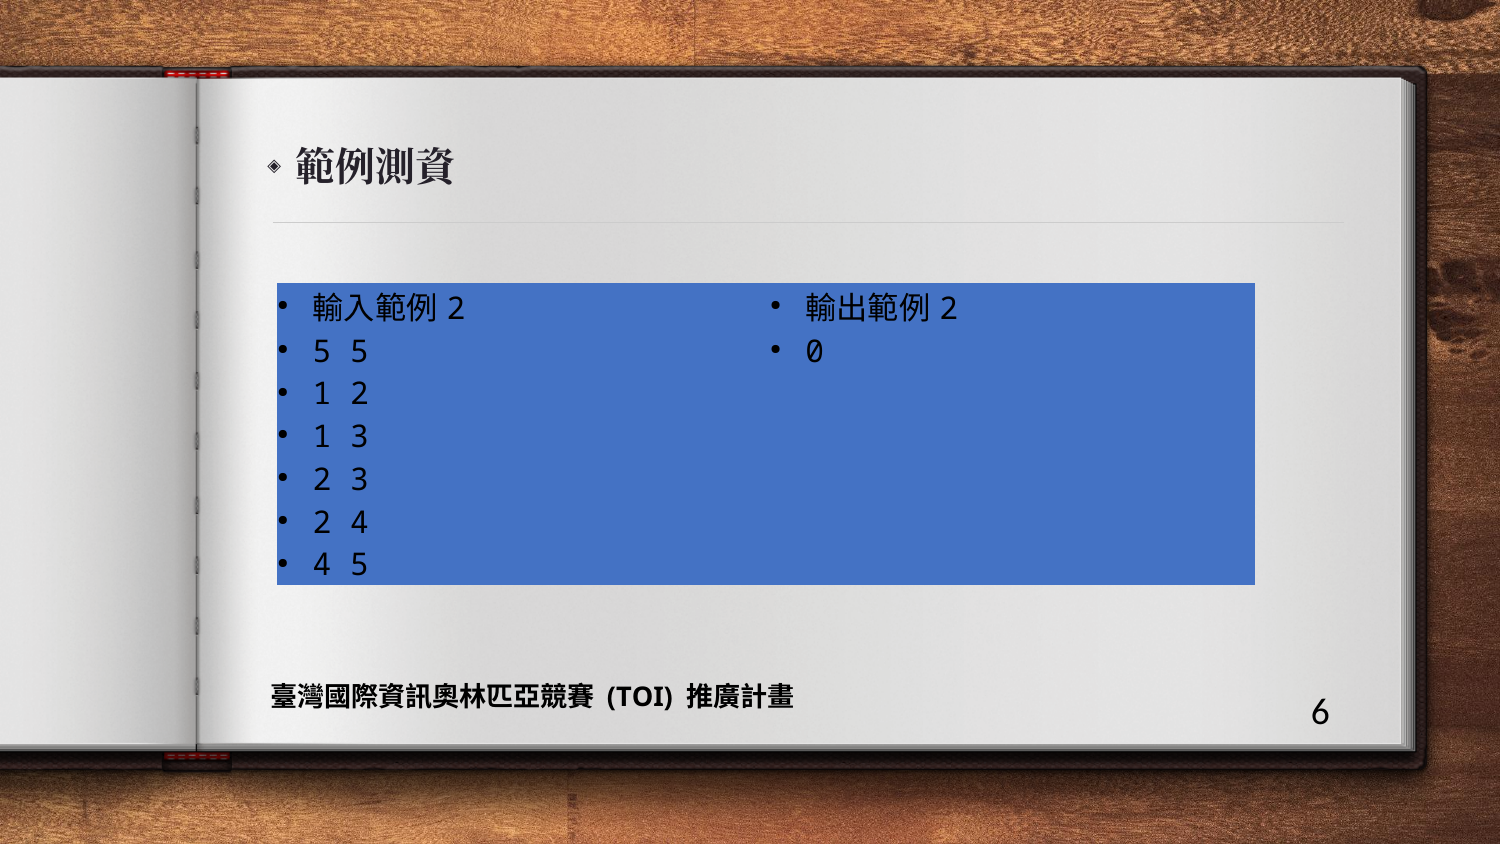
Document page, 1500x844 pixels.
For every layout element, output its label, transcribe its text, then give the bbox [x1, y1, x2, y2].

list 範例測資 [252, 126, 1194, 205]
table_header 輸出範例2 0 [770, 283, 1255, 585]
text_box [1295, 672, 1386, 737]
table_header 輸入範例2 5 5 1 2 1 3 2 3 2 4 4 5 [277, 283, 770, 585]
